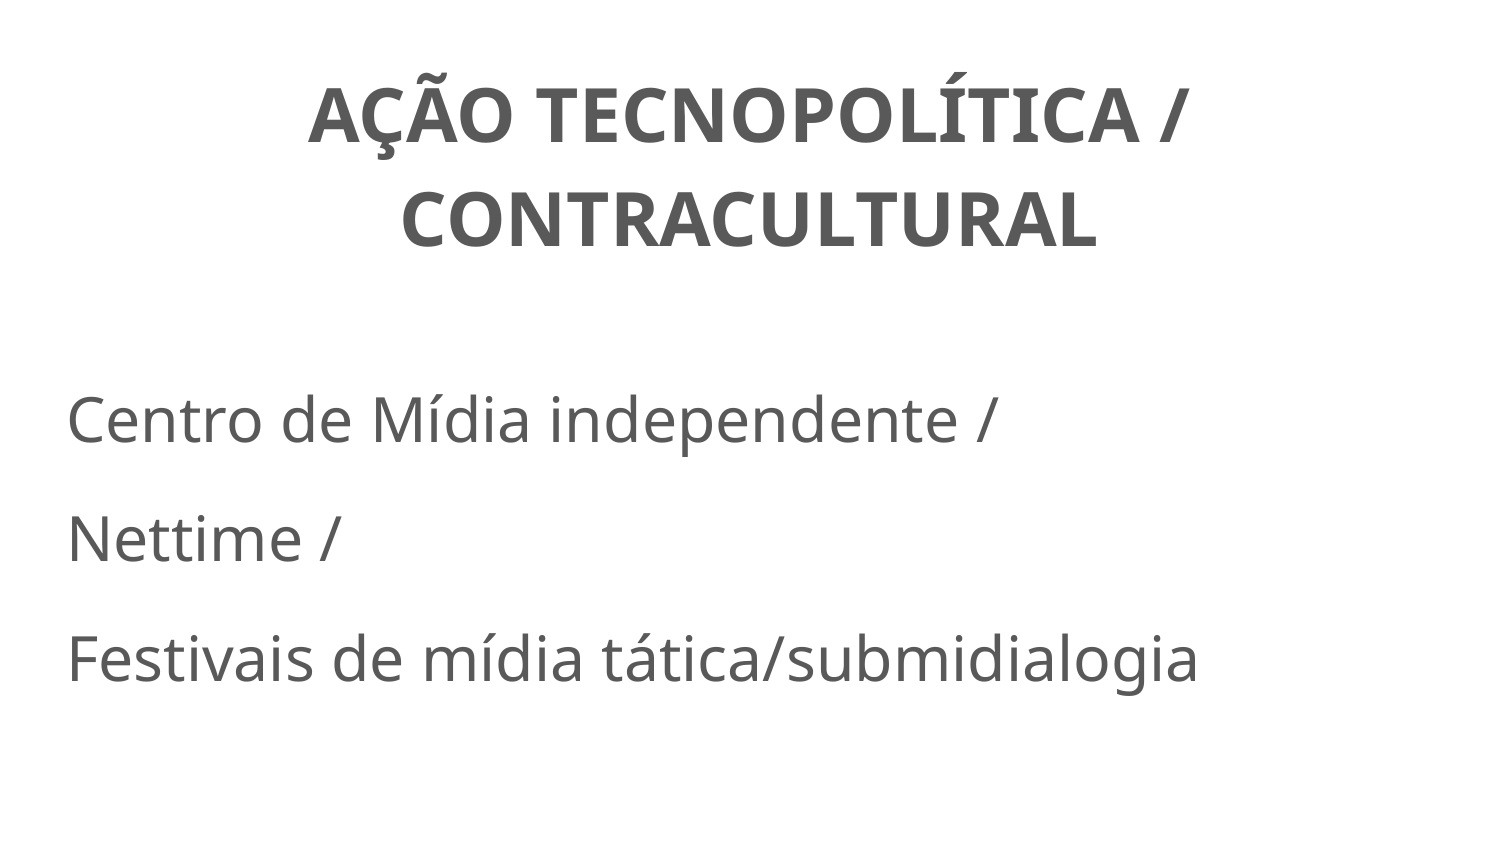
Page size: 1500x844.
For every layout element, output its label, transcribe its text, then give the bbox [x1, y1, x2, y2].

list Centro de Mídia independente / Nettime / Festivais de mídia tática/submidialogia [51, 260, 1449, 815]
title AÇÃO TECNOPOLÍTICA / CONTRACULTURAL [51, 39, 1449, 134]
